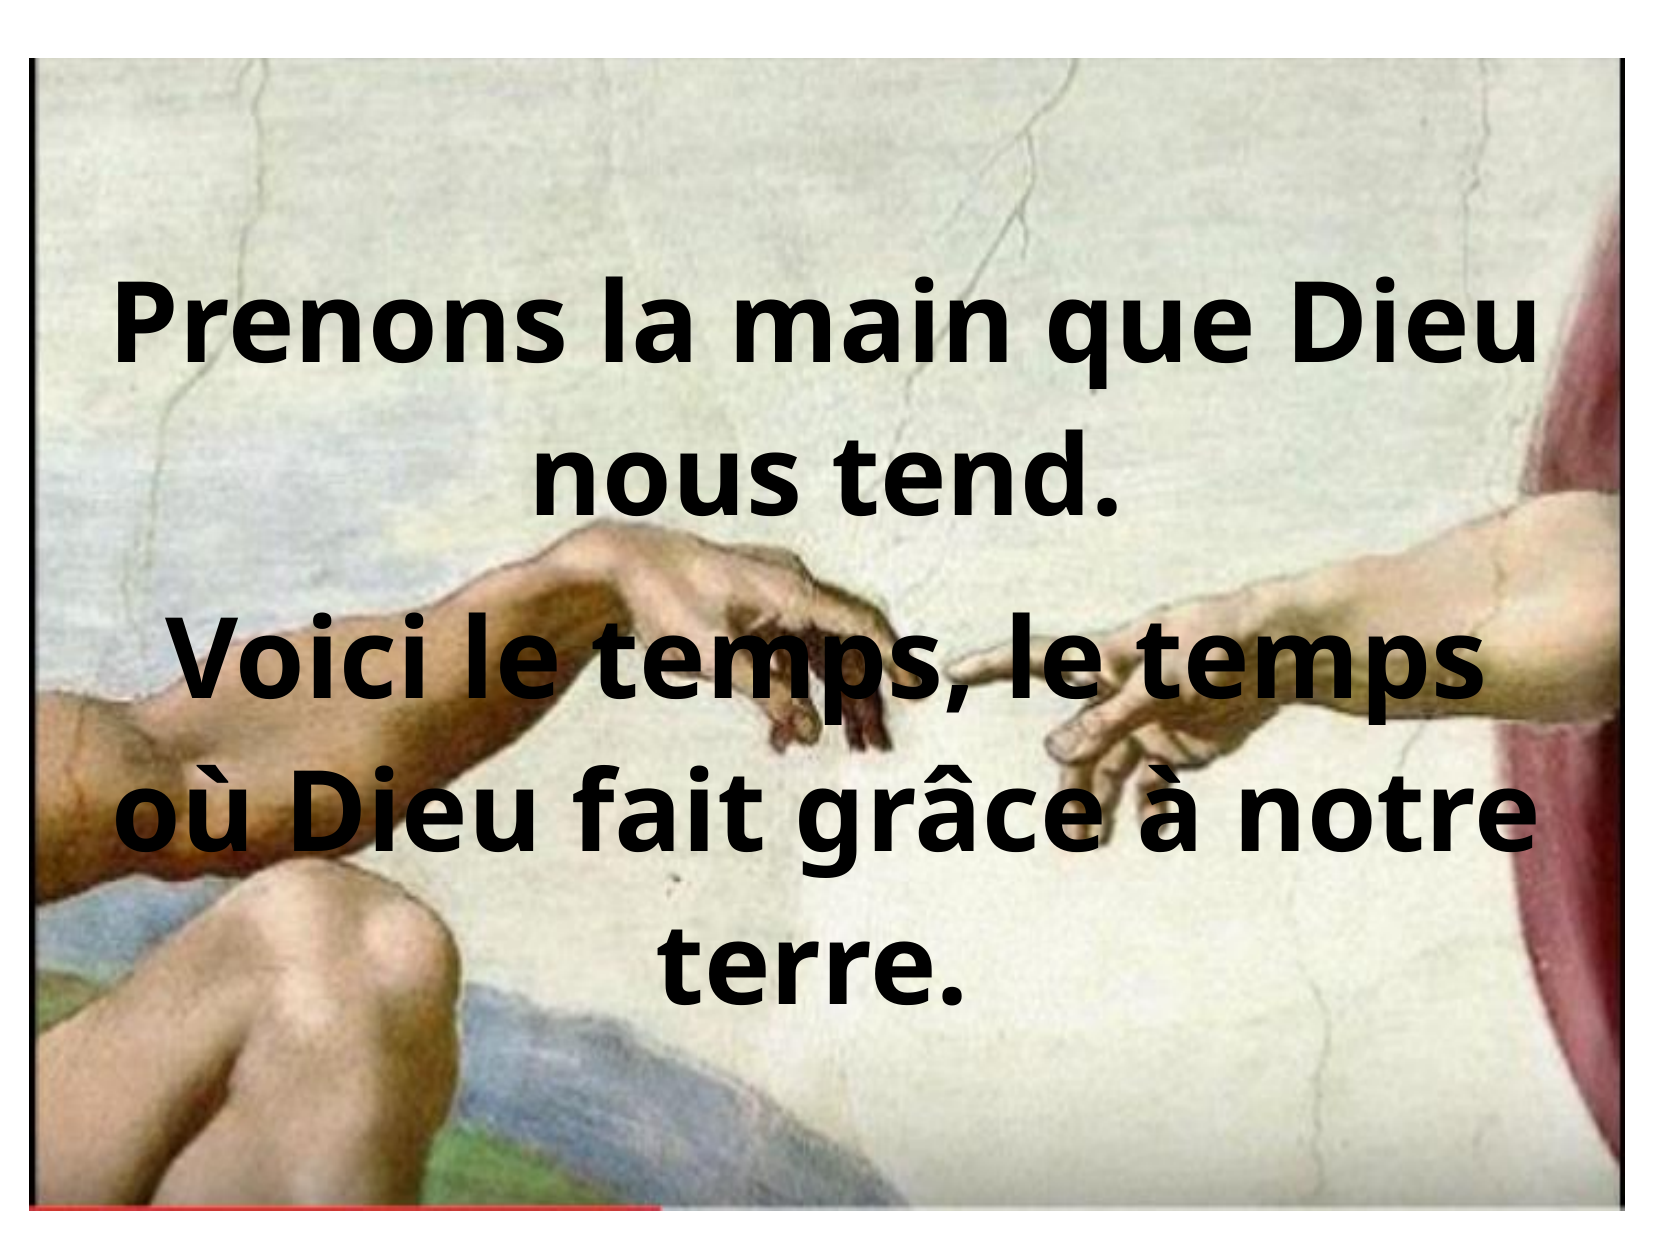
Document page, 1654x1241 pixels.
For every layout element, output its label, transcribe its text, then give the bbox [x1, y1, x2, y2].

list Prenons la main que Dieu nous tend. Voici le temps, le temps où Dieu fait grâce à notre terre. [82, 59, 1571, 1241]
picture [29, 58, 1625, 1211]
